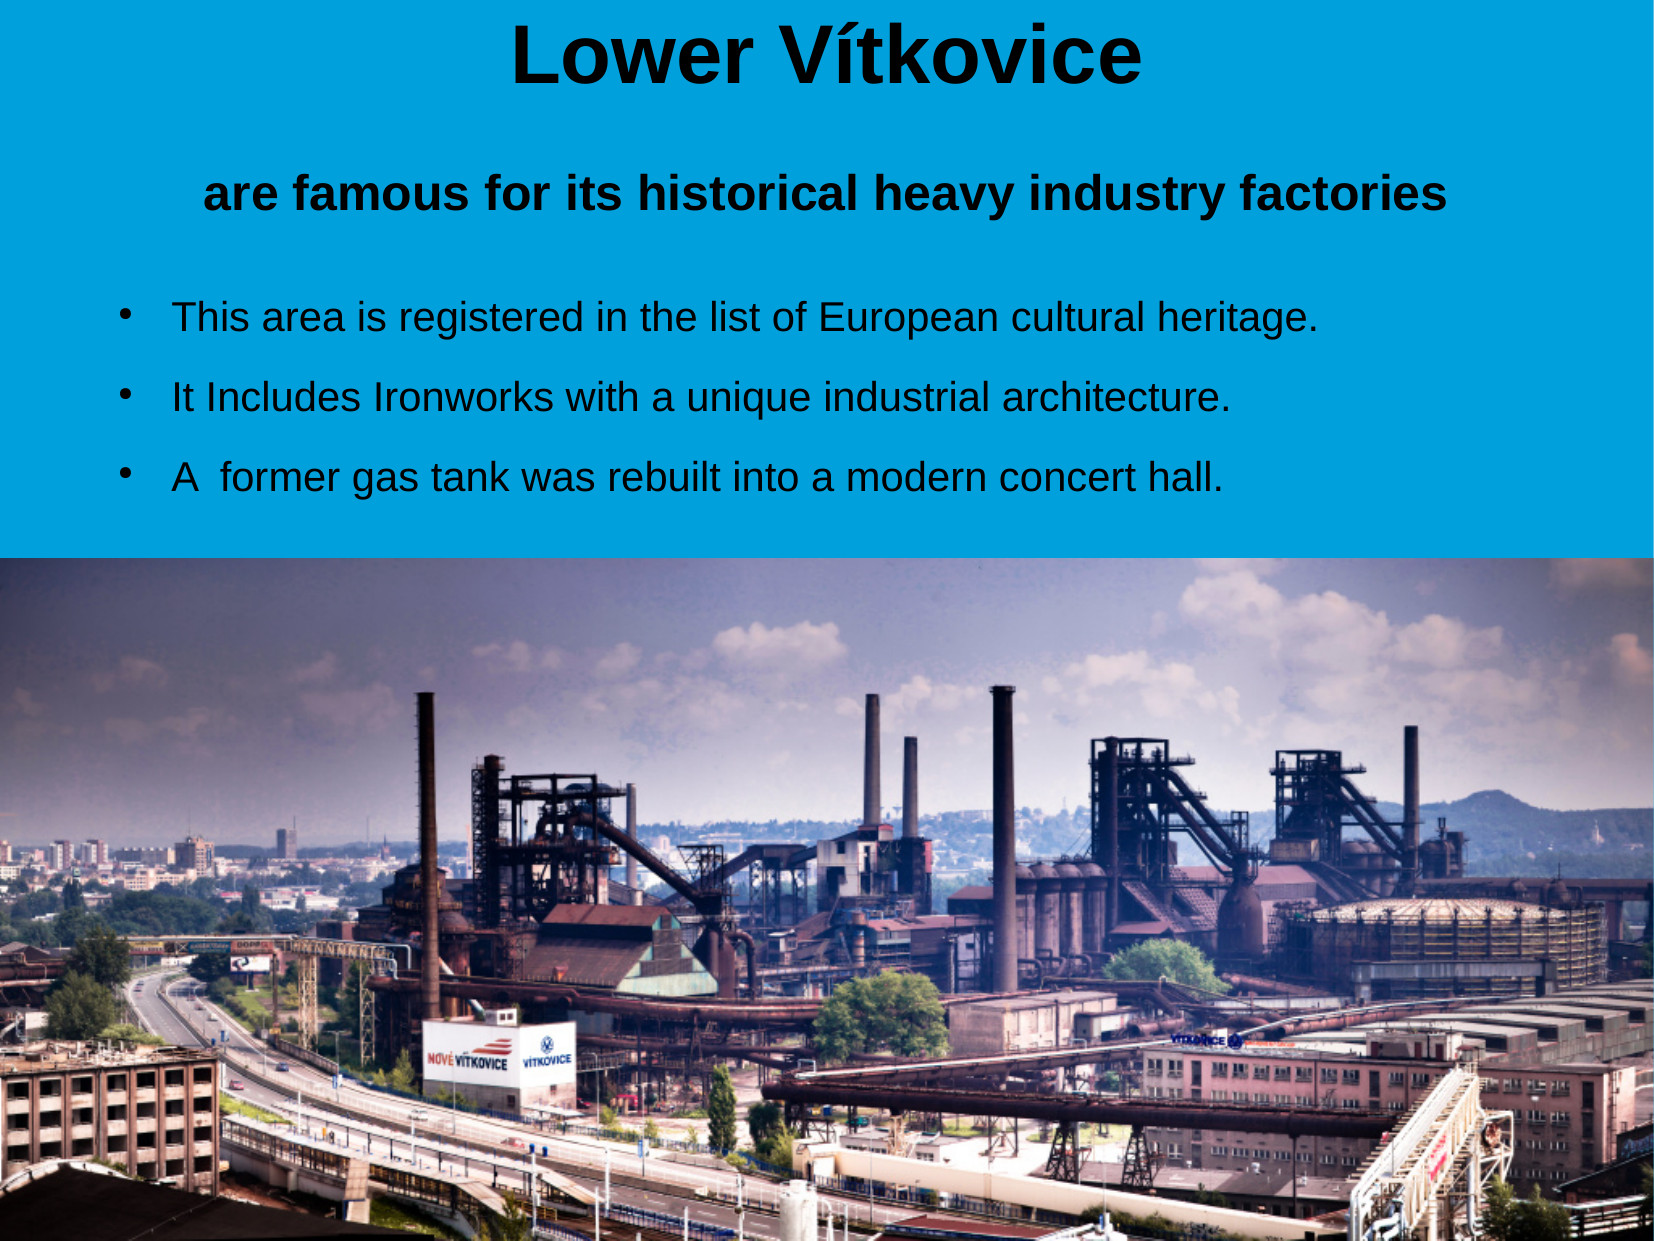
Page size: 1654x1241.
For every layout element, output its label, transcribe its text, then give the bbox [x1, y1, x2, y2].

list This area is registered in the list of European cultural heritage. It Includes Ironworks with a unique industrial architecture. A former gas tank was rebuilt into a modern concert hall. [82, 290, 1538, 538]
title Lower Vítkovice are famous for its historical heavy industry factories [0, 0, 1654, 208]
picture [0, 559, 1654, 1241]
